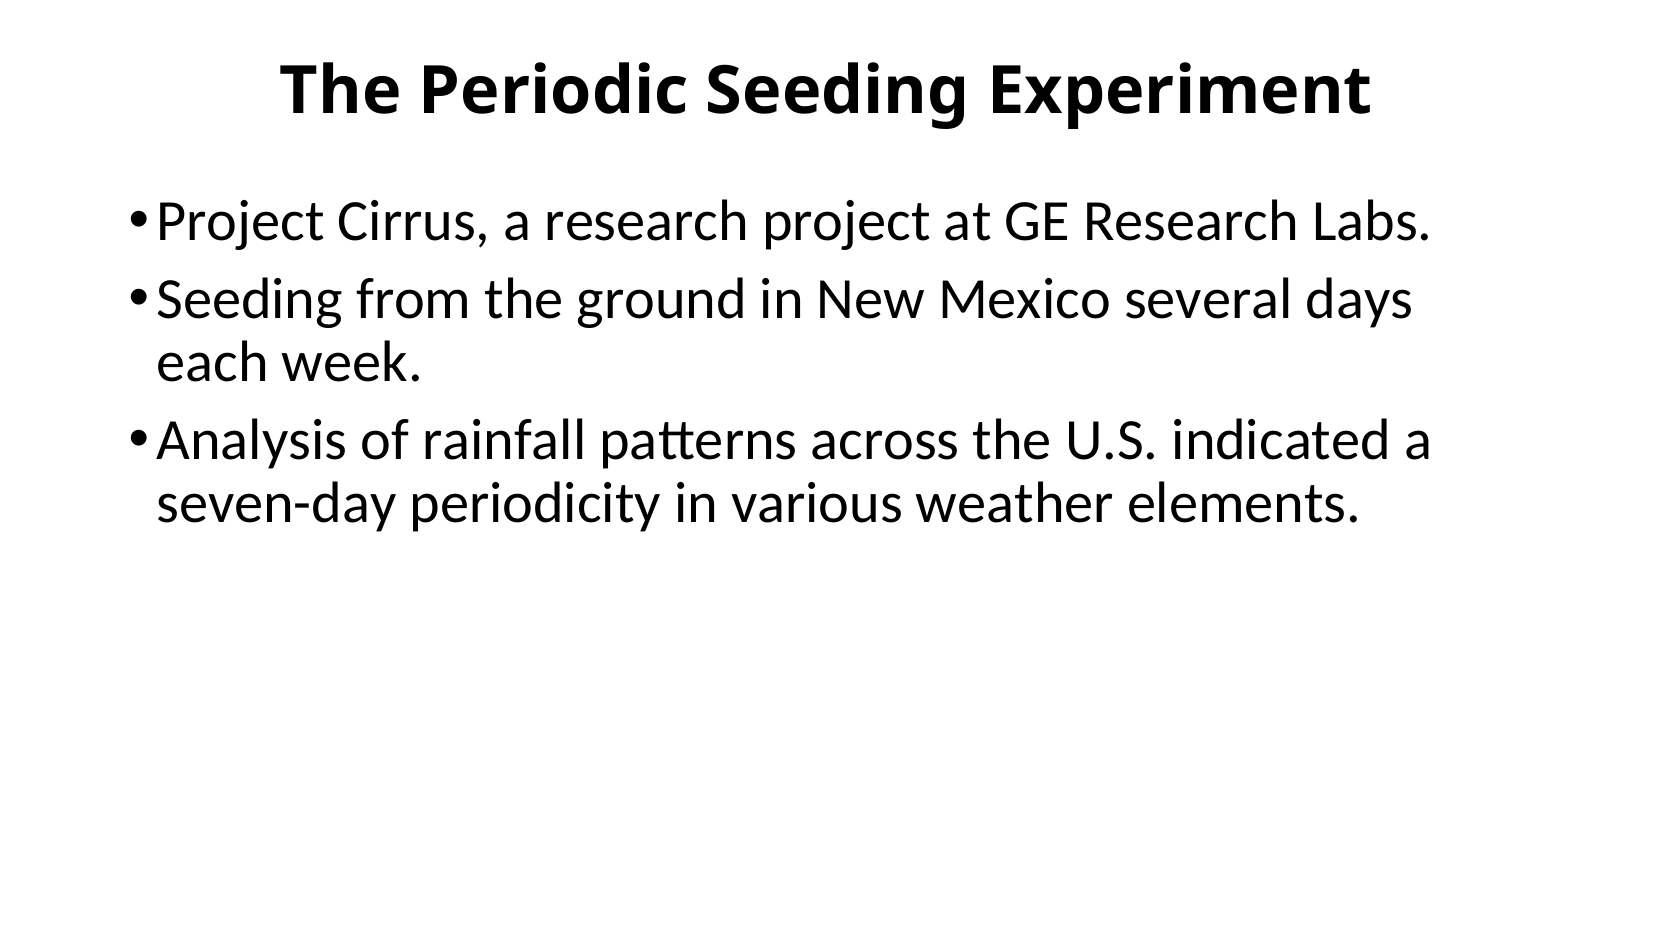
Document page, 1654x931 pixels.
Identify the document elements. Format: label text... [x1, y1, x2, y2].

title The Periodic Seeding Experiment [0, 2, 1654, 183]
list Project Cirrus, a research project at GE Research Labs. Seeding from the ground in New Mexico several days each week. Analysis of rainfall patterns across the U.S. indicated a seven-day periodicity in various weather elements. [113, 182, 1540, 773]
